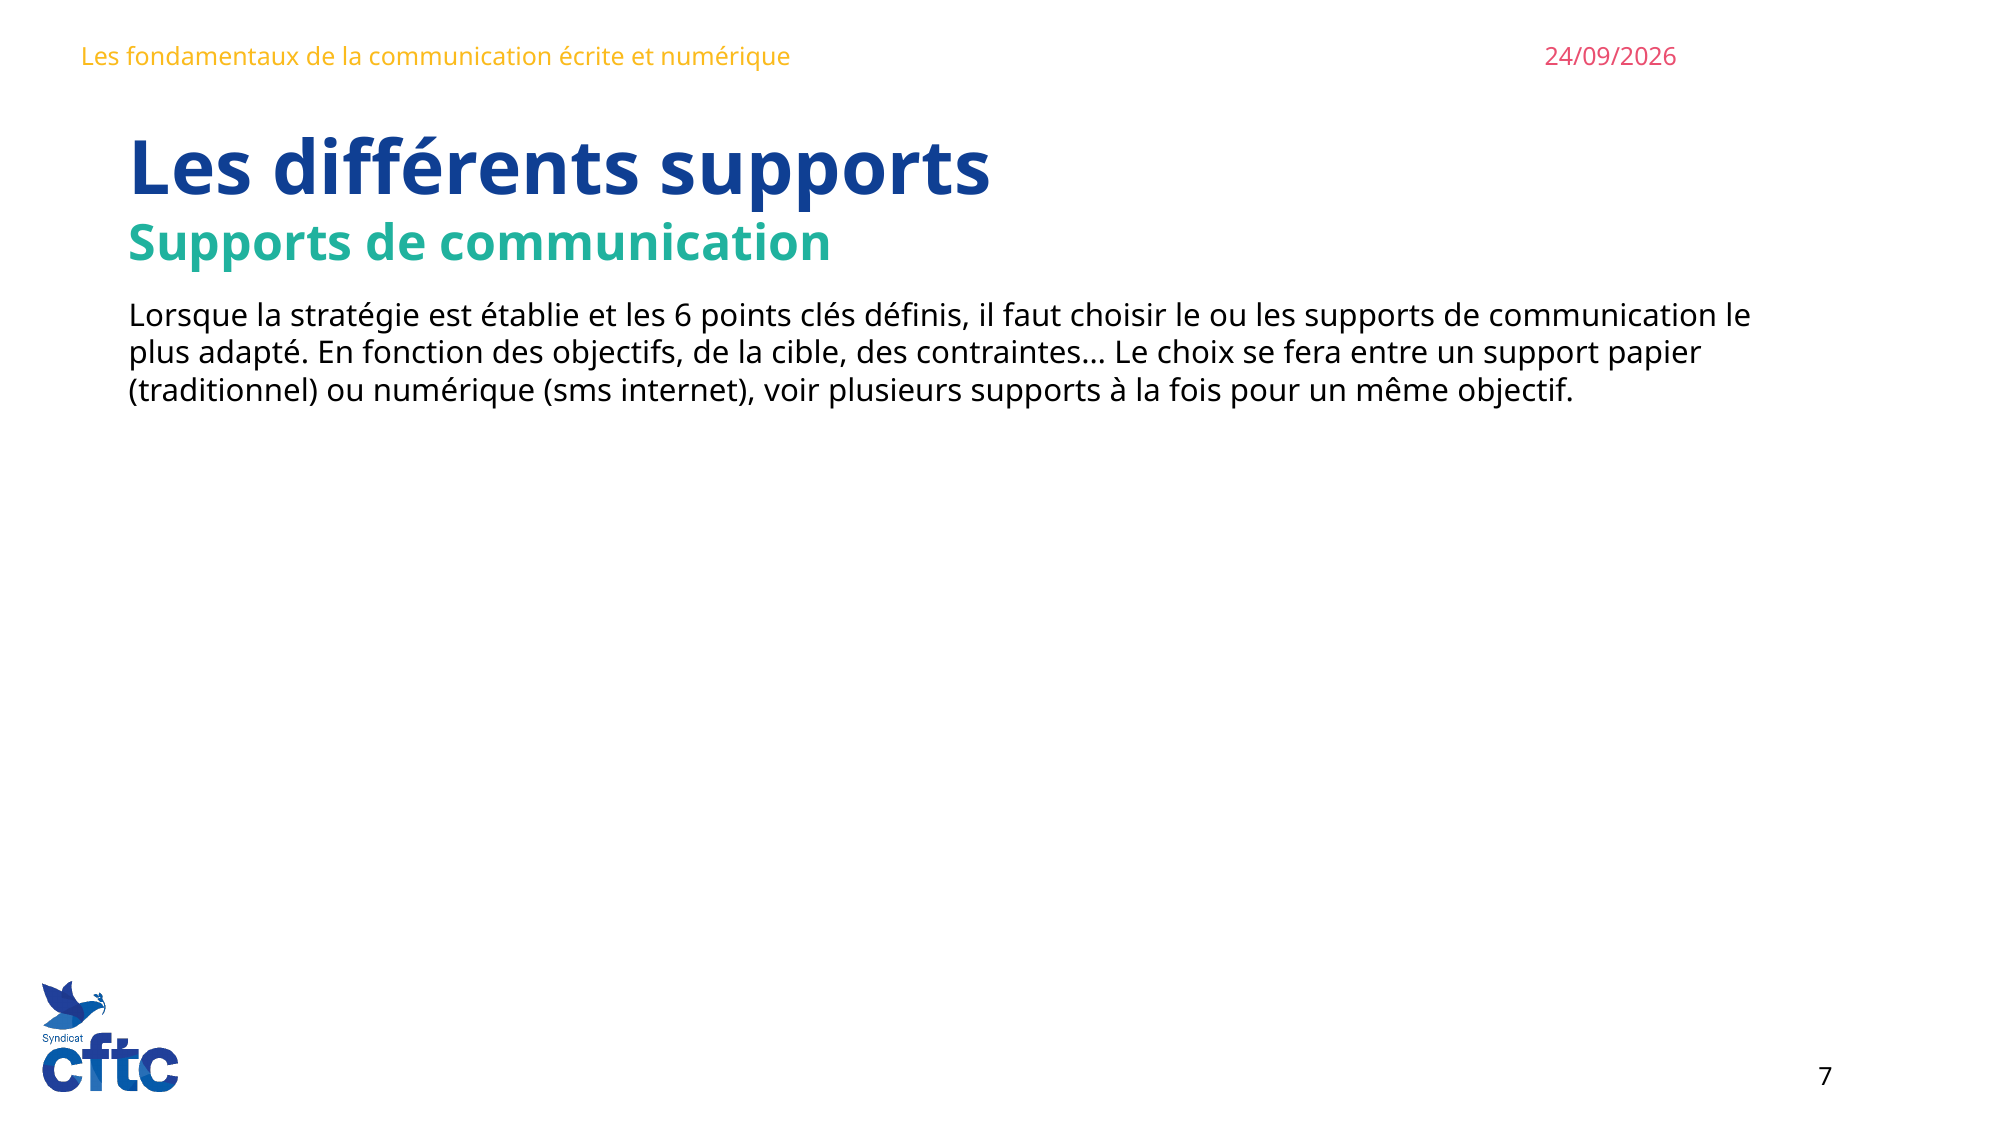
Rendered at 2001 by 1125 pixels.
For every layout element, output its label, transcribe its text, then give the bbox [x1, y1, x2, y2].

text_box Les fondamentaux de la communication écrite et numérique [80, 40, 1019, 74]
list Support « papier » : Tract Affiche Lettre d’information / journal... Support « numérique » : Site internet Mail Blog Réseau sociaux Média sociaux... [128, 102, 1861, 445]
text_box 8 [1803, 1053, 1940, 1094]
picture [42, 981, 178, 1092]
text_box 08/10/2025 [1529, 32, 1947, 93]
